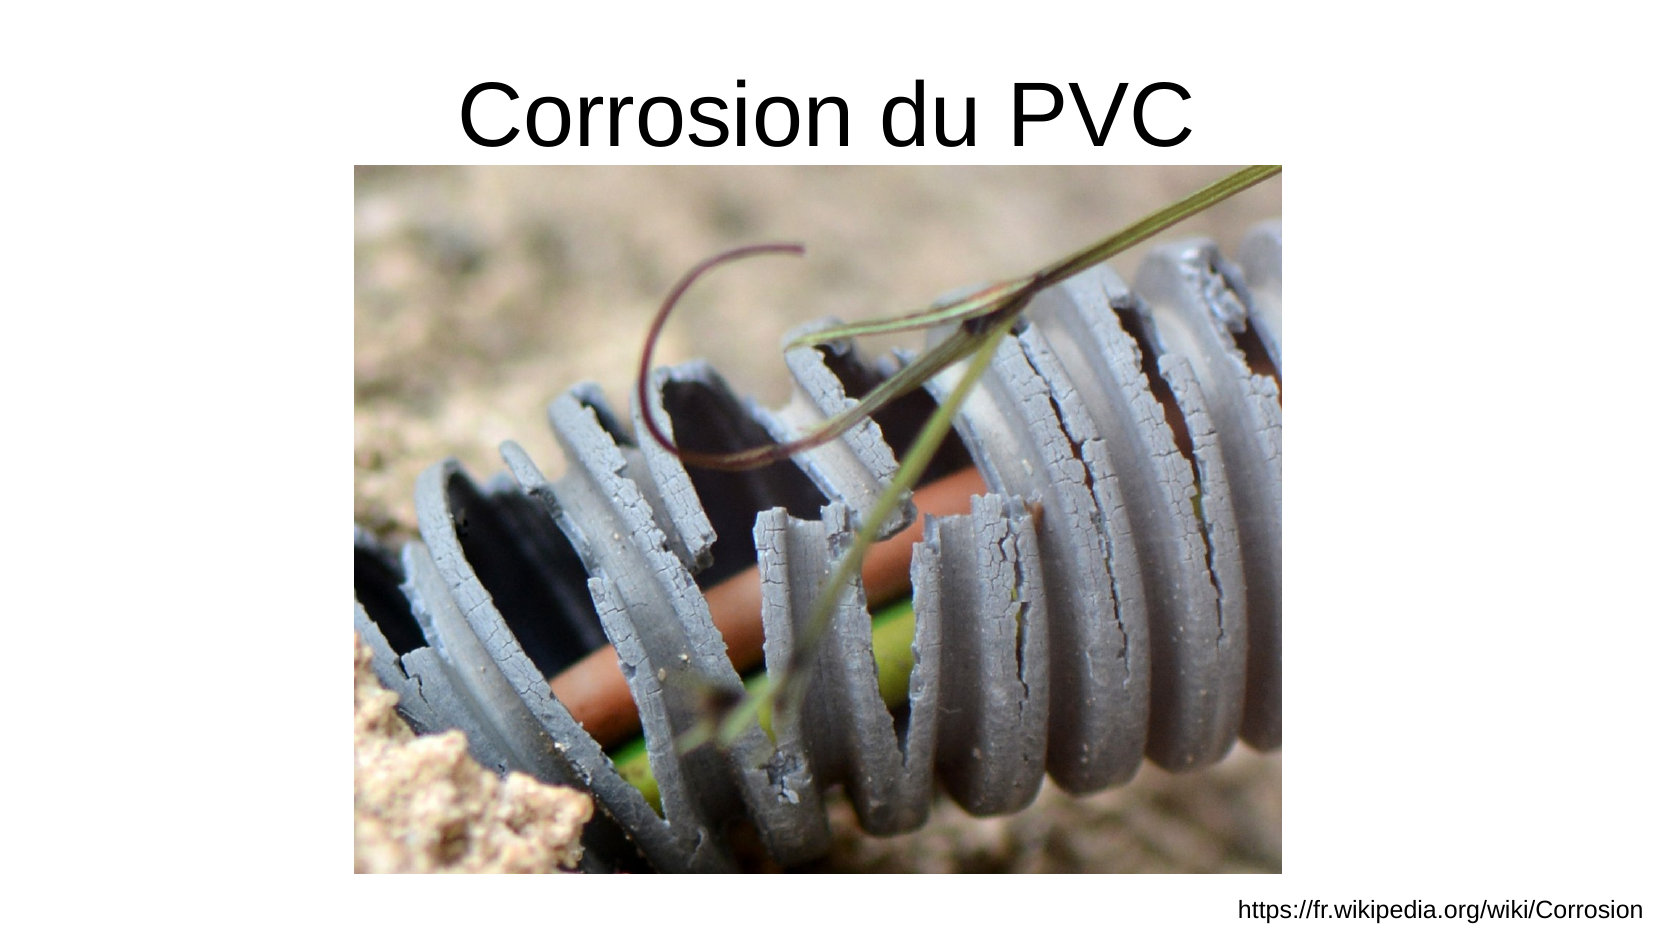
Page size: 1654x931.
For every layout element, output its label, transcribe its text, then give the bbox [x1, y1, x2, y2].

title Corrosion du PVC [82, 37, 1571, 193]
text_box https://fr.wikipedia.org/wiki/Corrosion [1223, 888, 1654, 931]
picture [354, 165, 1282, 874]
